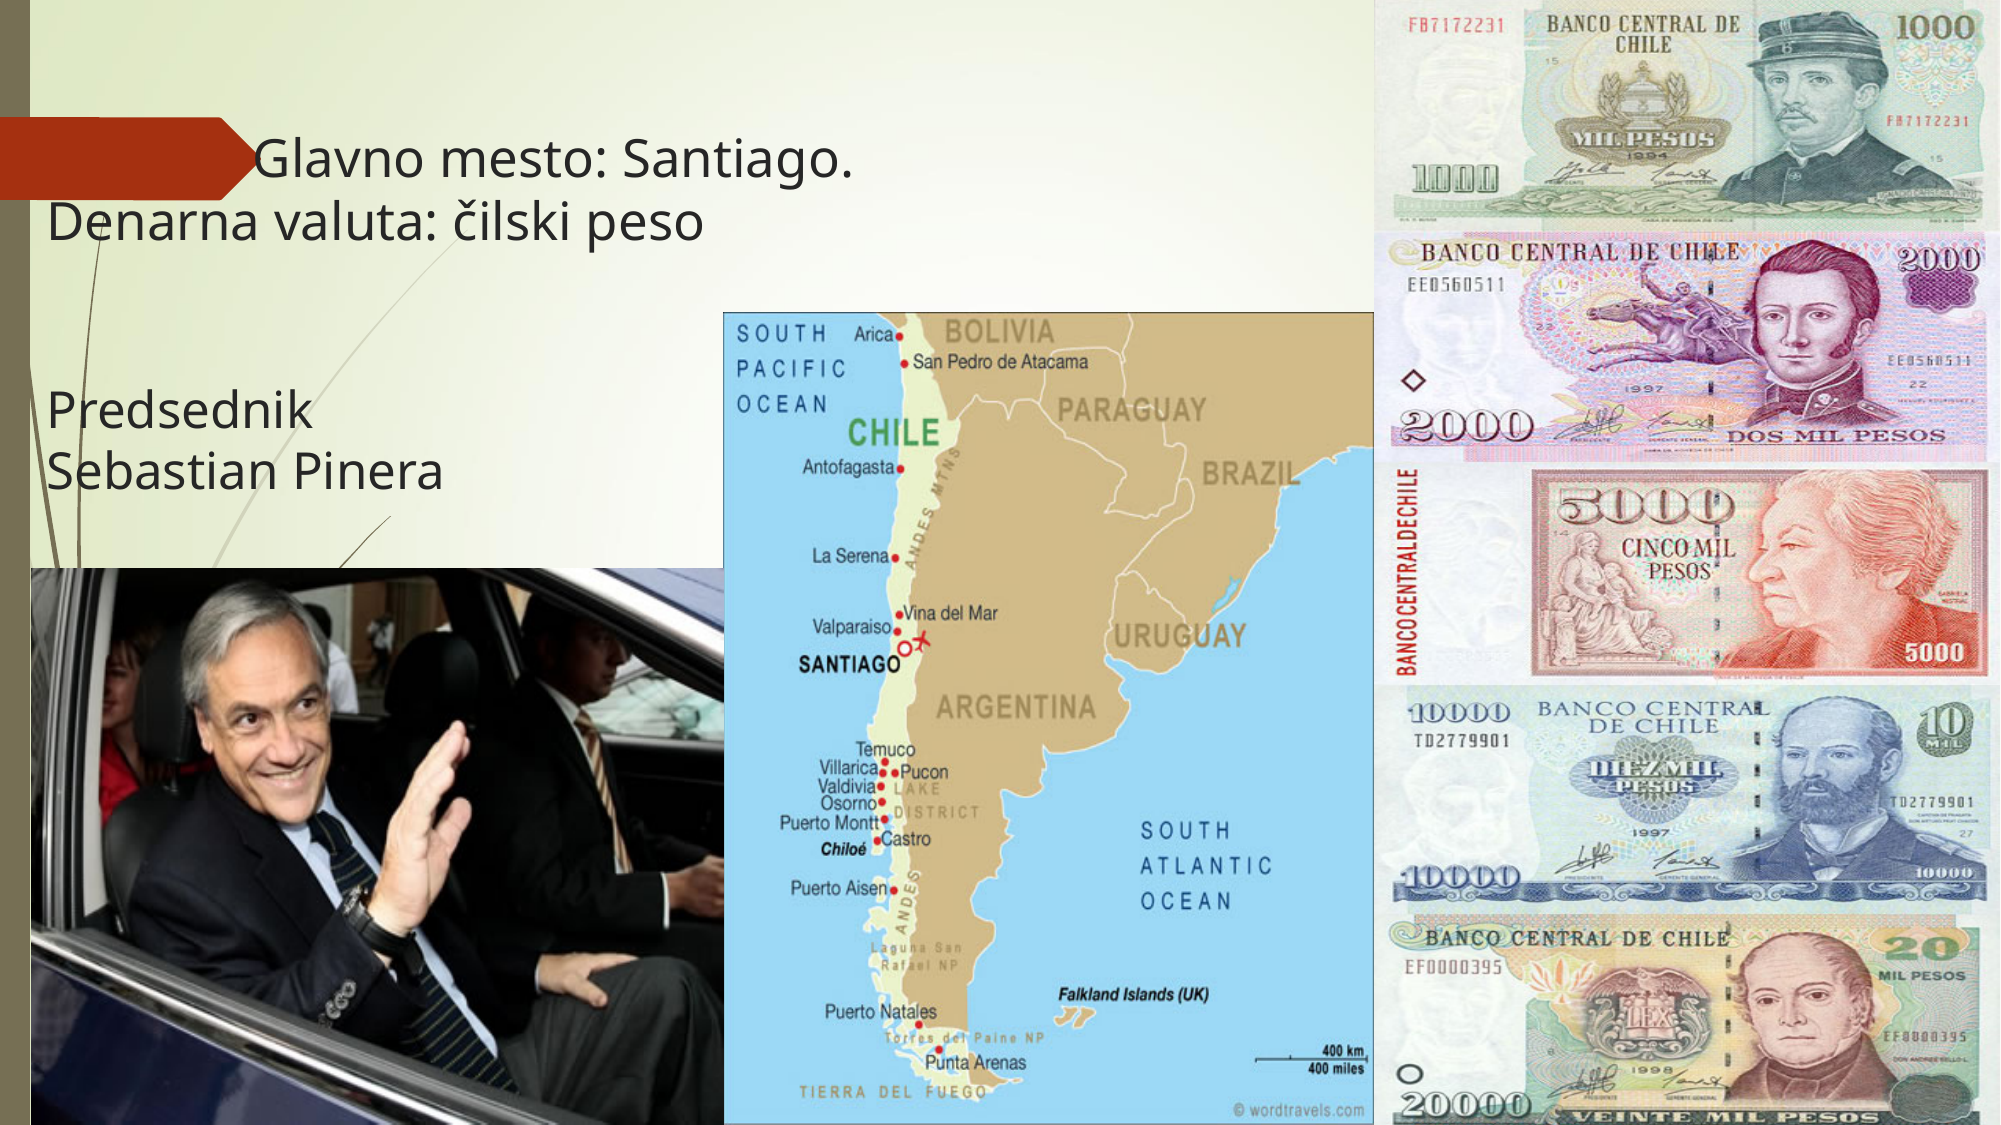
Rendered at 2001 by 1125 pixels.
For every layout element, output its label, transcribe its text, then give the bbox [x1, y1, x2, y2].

title Glavno mesto: Santiago. Denarna valuta: čilski peso Predsednik Sebastian Pinera [31, 117, 1374, 568]
picture [30, 0, 2001, 1125]
